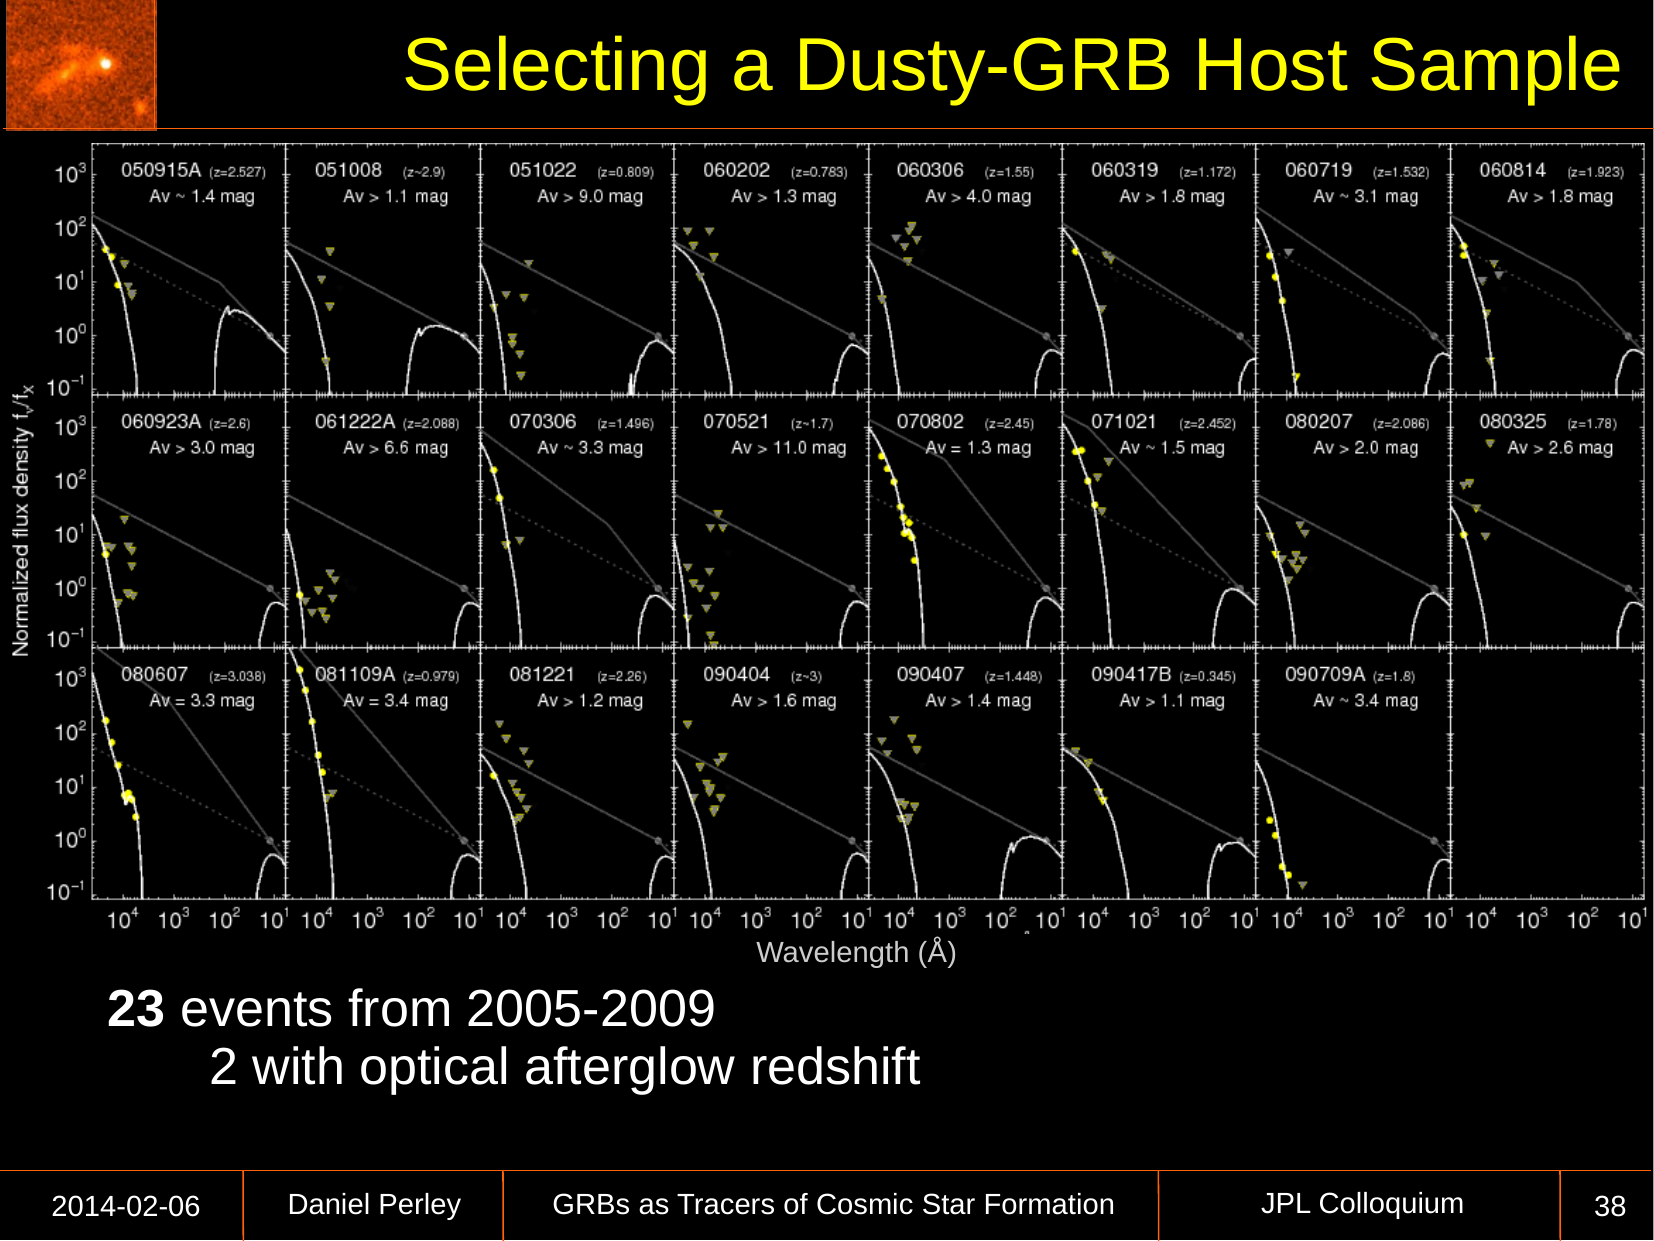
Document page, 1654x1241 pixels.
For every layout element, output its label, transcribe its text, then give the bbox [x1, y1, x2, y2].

title Selecting a Dusty-GRB Host Sample [187, 21, 1624, 108]
picture [0, 143, 1652, 934]
text_box 23 events from 2005-2009 2 with optical afterglow redshift [93, 913, 1308, 1161]
text_box Wavelength (Å) [706, 925, 1007, 980]
picture [7, 0, 154, 128]
